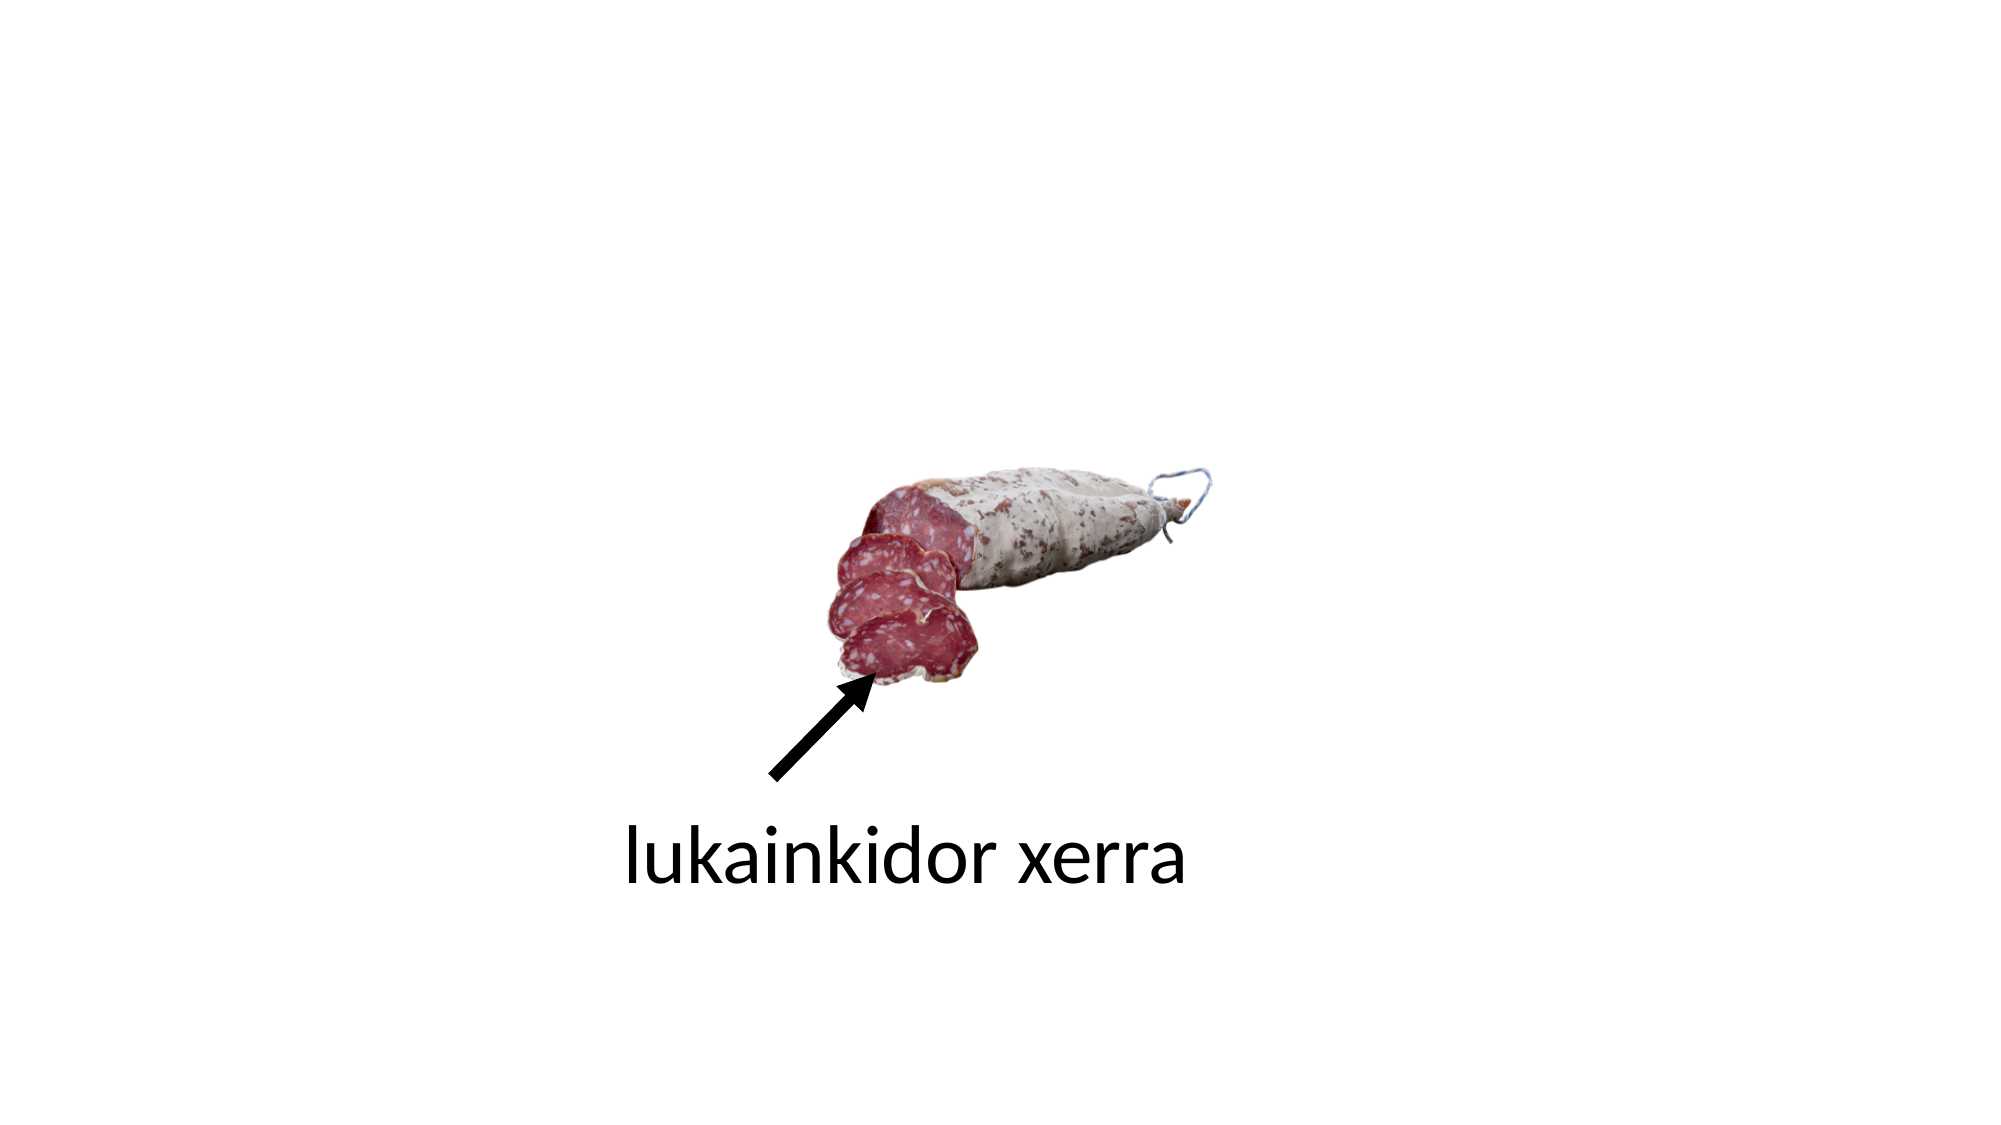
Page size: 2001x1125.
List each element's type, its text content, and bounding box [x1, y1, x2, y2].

picture [765, 421, 1235, 704]
text_box lukainkidor xerra [608, 793, 1392, 909]
